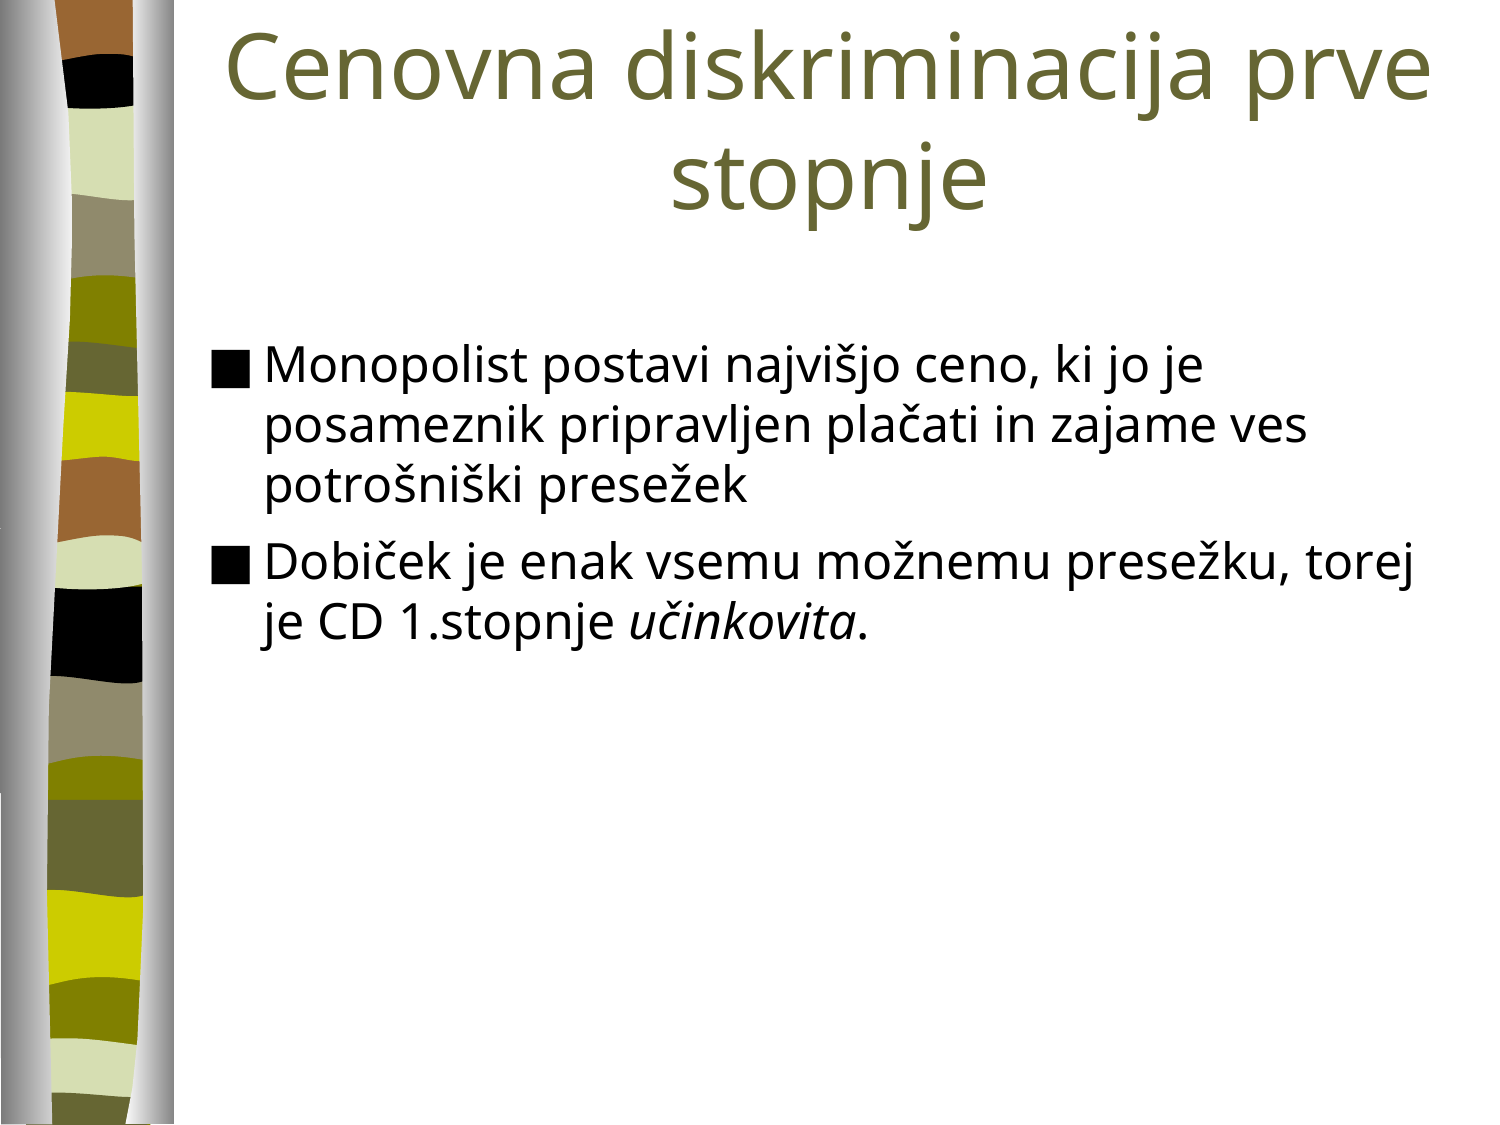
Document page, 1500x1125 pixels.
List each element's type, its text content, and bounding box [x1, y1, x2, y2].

title Cenovna diskriminacija prve stopnje [192, 0, 1468, 236]
list Monopolist postavi najvišjo ceno, ki jo je posameznik pripravljen plačati in zajame ves potrošniški presežek Dobiček je enak vsemu možnemu presežku, torej je CD 1.stopnje učinkovita. [192, 324, 1468, 1000]
